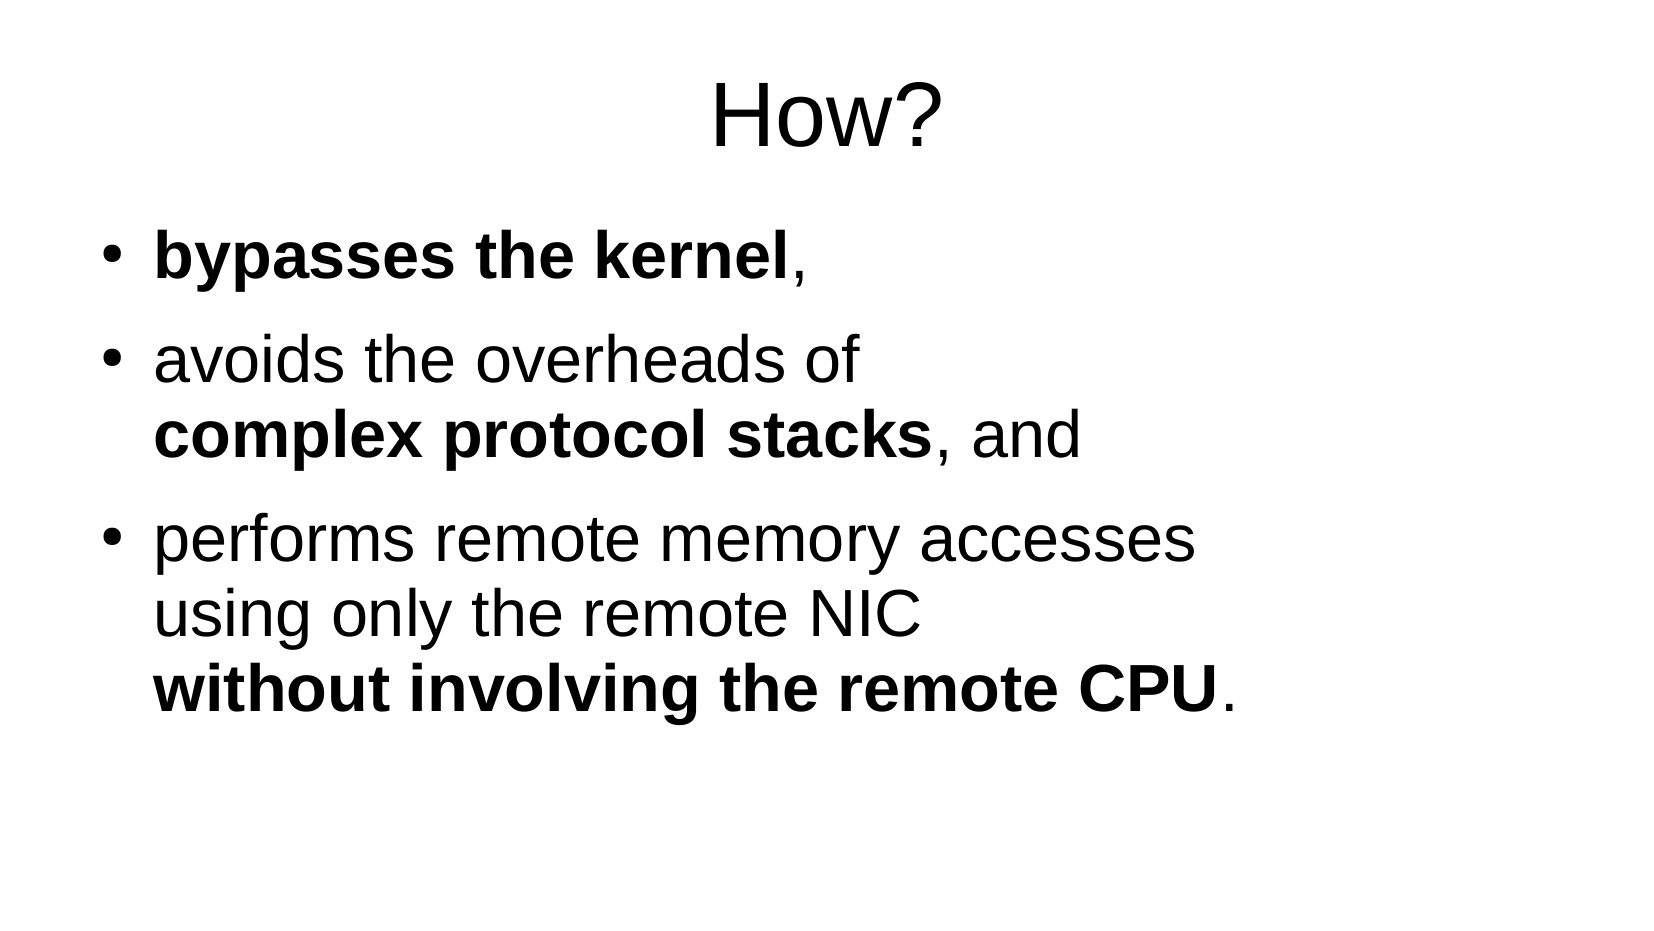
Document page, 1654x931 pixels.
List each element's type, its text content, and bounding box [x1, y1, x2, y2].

title How? [82, 37, 1571, 193]
list bypasses the kernel, avoids the overheads of complex protocol stacks, and performs remote memory accesses using only the remote NIC without involving the remote CPU. [82, 217, 1571, 758]
